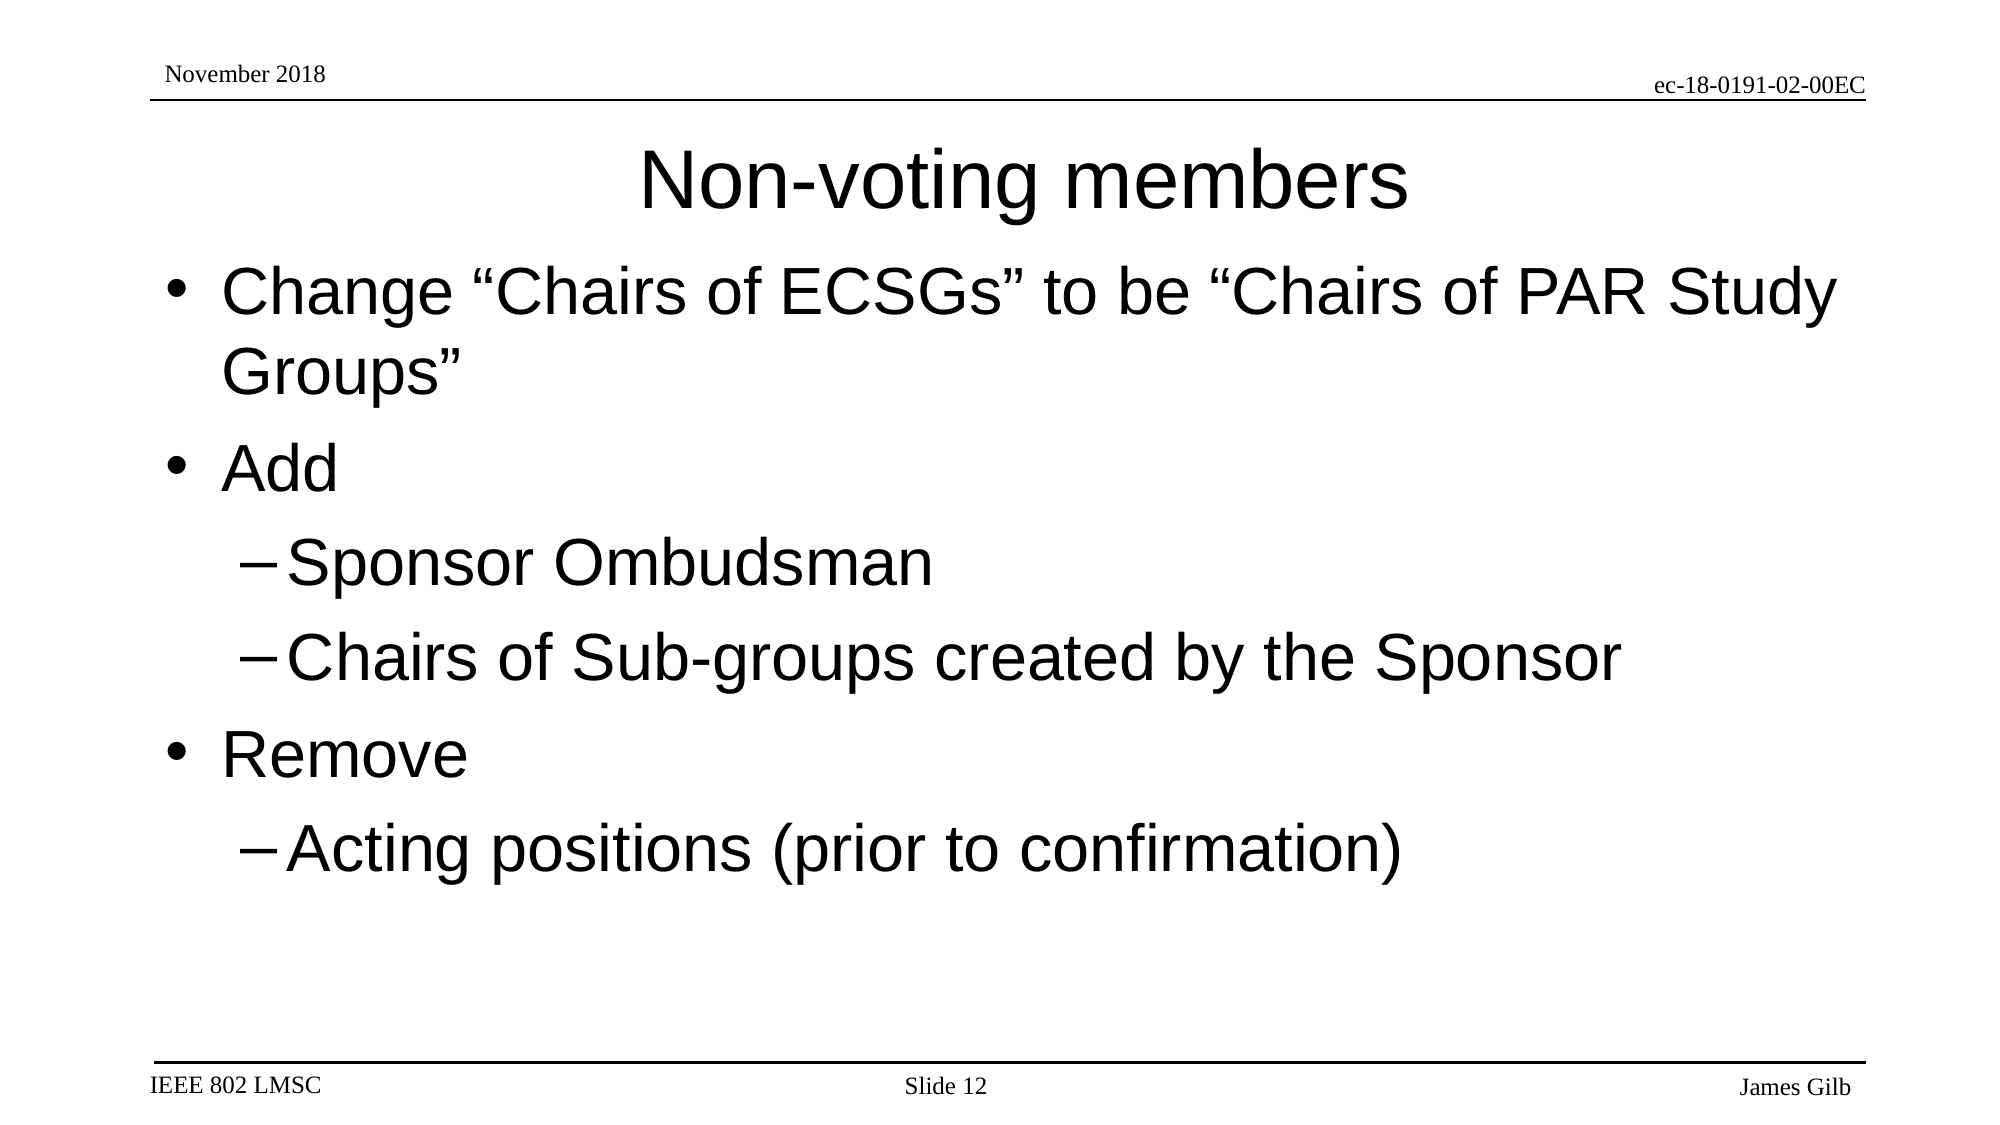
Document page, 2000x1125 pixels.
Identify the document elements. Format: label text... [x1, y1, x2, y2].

title Non-voting members [149, 112, 1900, 238]
list Change “Chairs of ECSGs” to be “Chairs of PAR Study Groups” Add Sponsor Ombudsman Chairs of Sub-groups created by the Sponsor Remove Acting positions (prior to confirmation) [149, 239, 1900, 1051]
